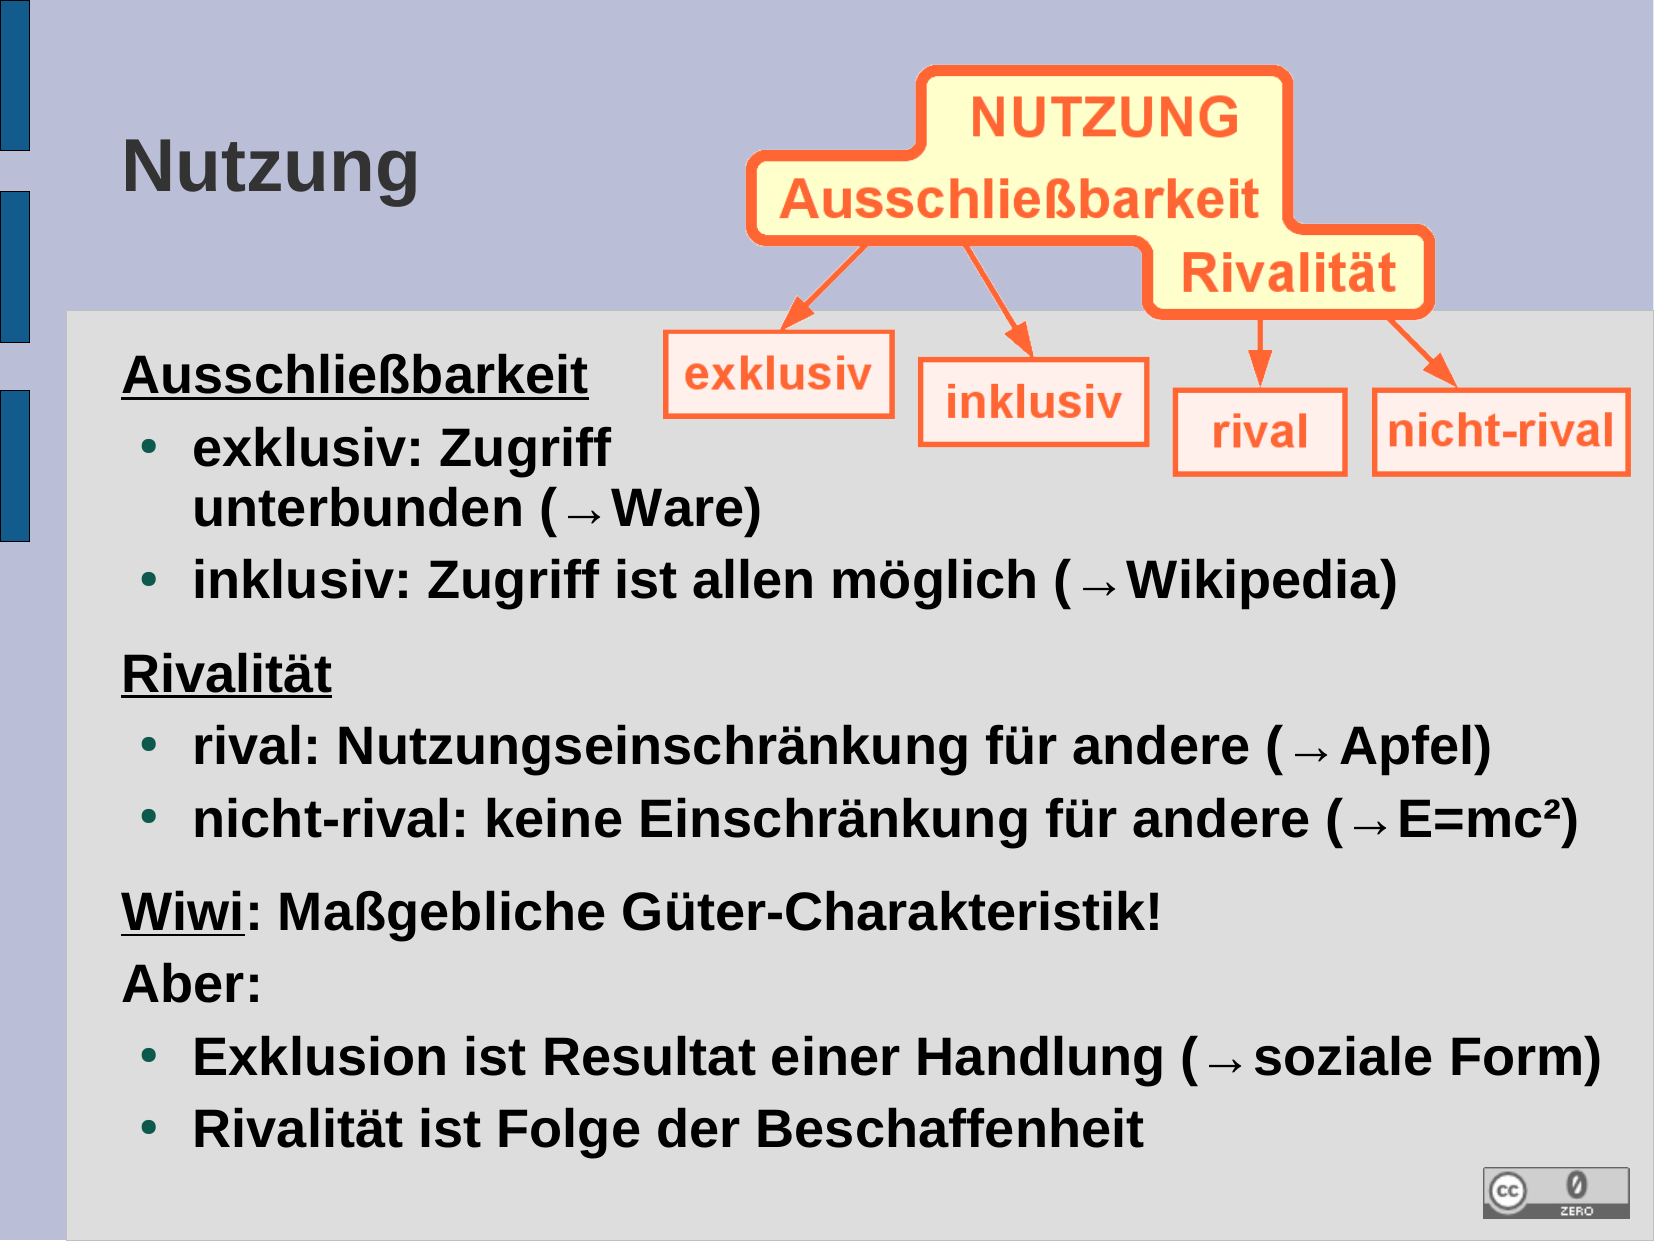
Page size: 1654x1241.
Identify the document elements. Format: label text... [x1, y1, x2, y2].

title Nutzung [121, 61, 655, 269]
picture [1483, 1167, 1630, 1219]
list Ausschließbarkeit exklusiv: Zugriff unterbunden (→Ware) inklusiv: Zugriff ist allen möglich (→Wikipedia) Rivalität rival: Nutzungseinschränkung für andere (→Apfel) nicht-rival: keine Einschränkung für andere (→E=mc²) Wiwi: Maßgebliche Güter-Charakteristik! Aber: Exklusion ist Resultat einer Handlung (→soziale Form) Rivalität ist Folge der Beschaffenheit [121, 344, 1625, 1160]
picture [655, 58, 1639, 485]
